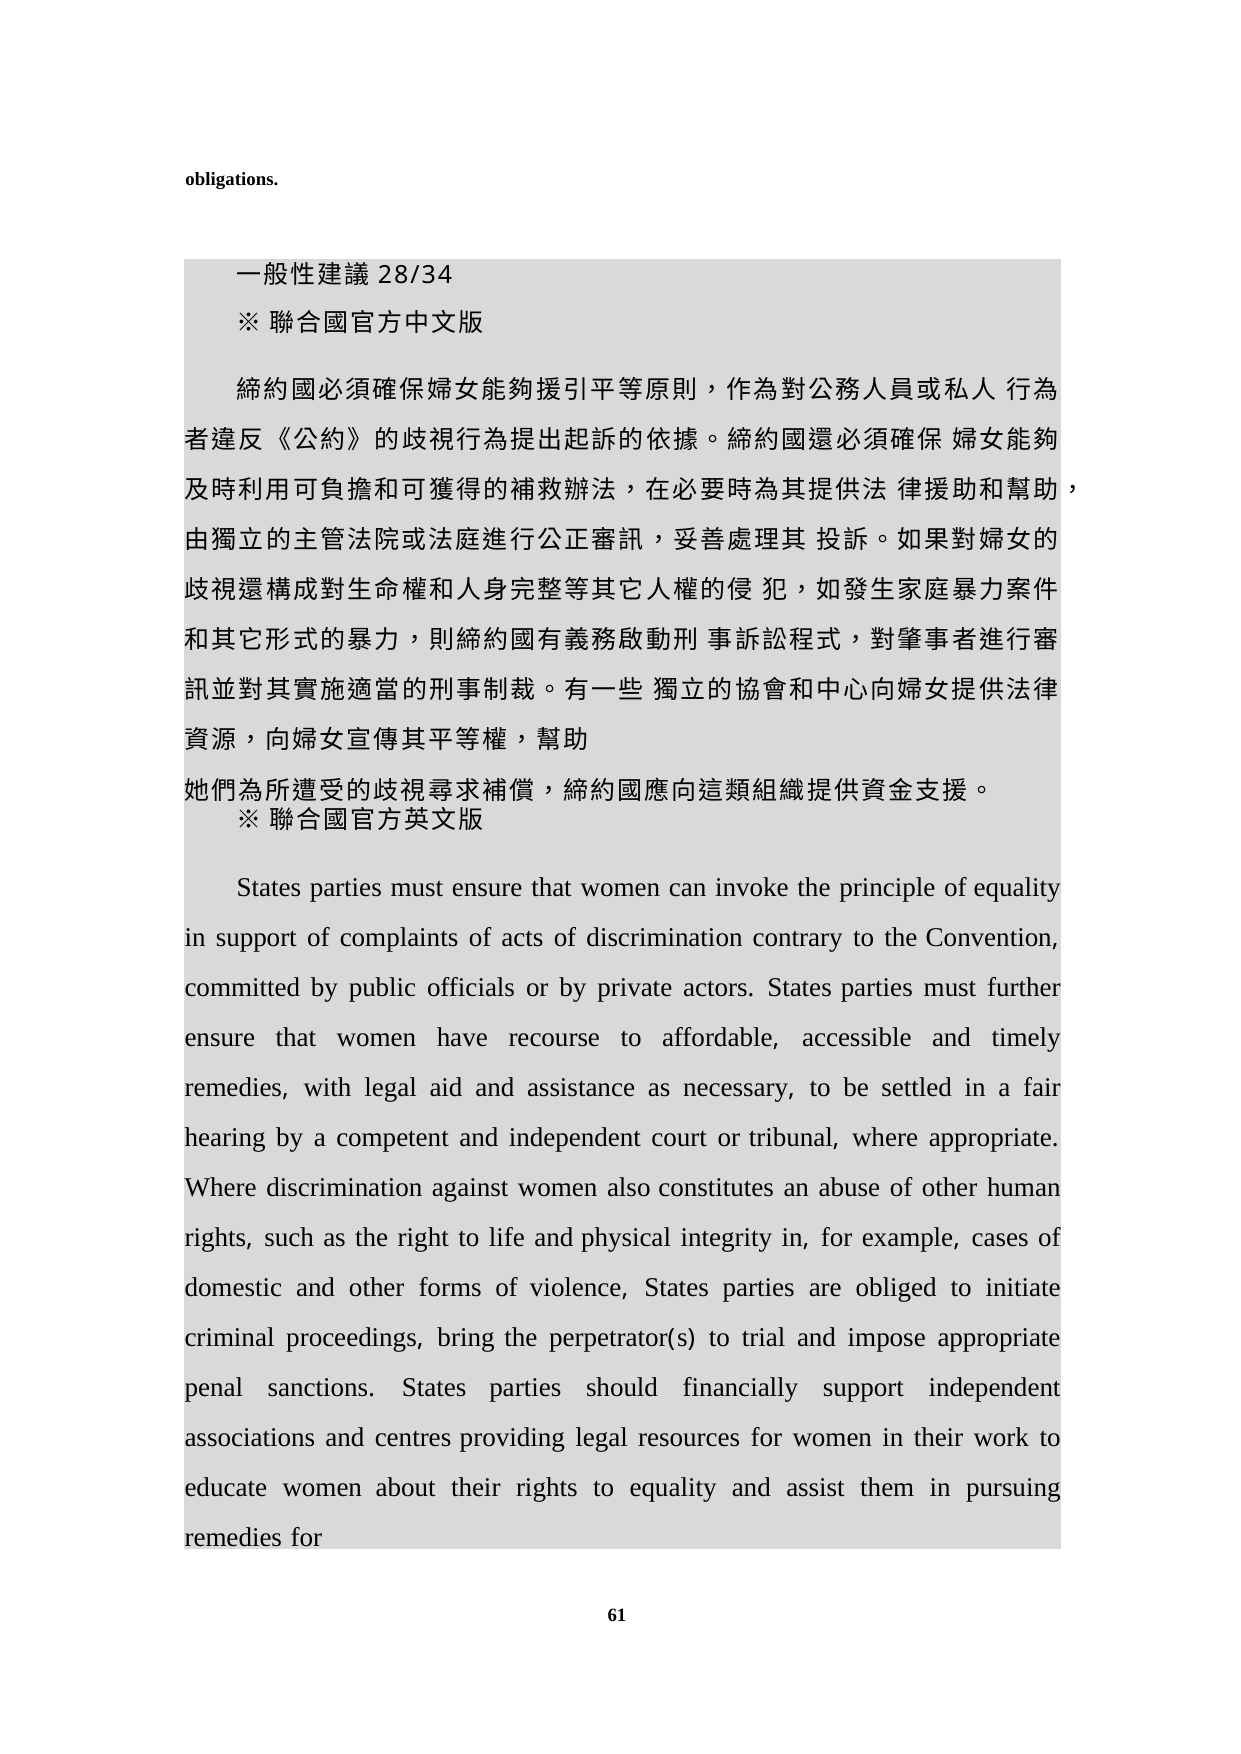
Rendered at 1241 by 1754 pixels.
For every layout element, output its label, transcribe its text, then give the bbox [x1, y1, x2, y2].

text_box 61 [608, 1603, 633, 1623]
text_box obligations. [185, 166, 325, 199]
text_box 一般性建議28/34 ※聯合國官方中文版 締約國必須確保婦女能夠援引平等原則，作為對公務人員或私人 行為者違反《公約》的歧視行為提出起訴的依據。締約國還必須確保 婦女能夠及時利用可負擔和可獲得的補救辦法，在必要時為其提供法 律援助和幫助，由獨立的主管法院或法庭進行公正審訊，妥善處理其 投訴。如果對婦女的歧視還構成對生命權和人身完整等其它人權的侵 犯，如發生家庭暴力案件和其它形式的暴力，則締約國有義務啟動刑 事訴訟程式，對肇事者進行審訊並對其實施適當的刑事制裁。有一些 獨立的協會和中心向婦女提供法律資源，向婦女宣傳其平等權，幫助 她們為所遭受的歧視尋求補償，締約國應向這類組織提供資金支援。 ※聯合國官方英文版 States parties must ensure that women can invoke the principle of equality in support of complaints of acts of discrimination contrary to the Convention, committed by public officials or by private actors. States parties must further ensure that women have recourse to affordable, accessible and timely remedies, with legal aid and assistance as necessary, to be settled in a fair hearing by a competent and independent court or tribunal, where appropriate. Where discrimination against women also constitutes an abuse of other human rights, such as the right to life and physical integrity in, for example, cases of domestic and other forms of violence, States parties are obliged to initiate criminal proceedings, bring the perpetrator(s) to trial and impose appropriate penal sanctions. States parties should financially support independent associations and centres providing legal resources for women in their work to educate women about their rights to equality and assist them in pursuing remedies for [184, 259, 1061, 1549]
